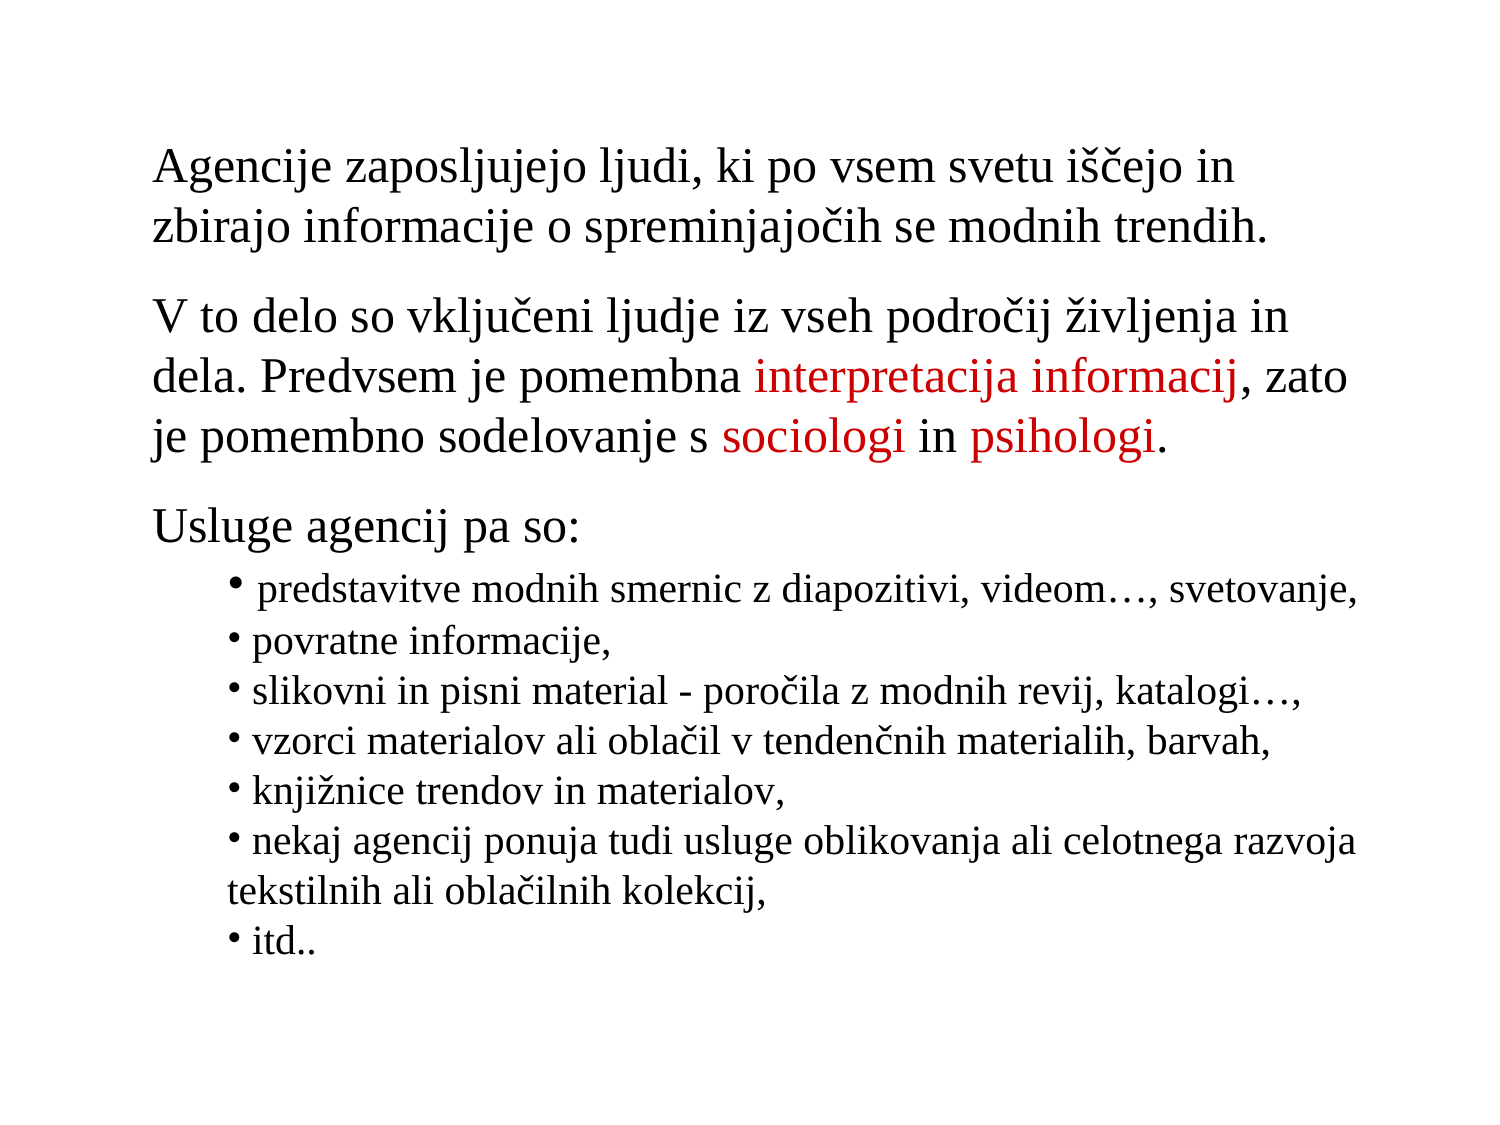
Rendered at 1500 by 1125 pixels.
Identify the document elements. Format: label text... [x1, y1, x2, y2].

text_box Agencije zaposljujejo ljudi, ki po vsem svetu iščejo in zbirajo informacije o spreminjajočih se modnih trendih. V to delo so vključeni ljudje iz vseh področij življenja in dela. Predvsem je pomembna interpretacija informacij, zato je pomembno sodelovanje s sociologi in psihologi. Usluge agencij pa so: predstavitve modnih smernic z diapozitivi, videom…, svetovanje, povratne informacije, slikovni in pisni material - poročila z modnih revij, katalogi…, vzorci materialov ali oblačil v tendenčnih materialih, barvah, knjižnice trendov in materialov, nekaj agencij ponuja tudi usluge oblikovanja ali celotnega razvoja tekstilnih ali oblačilnih kolekcij, itd.. [137, 125, 1388, 971]
